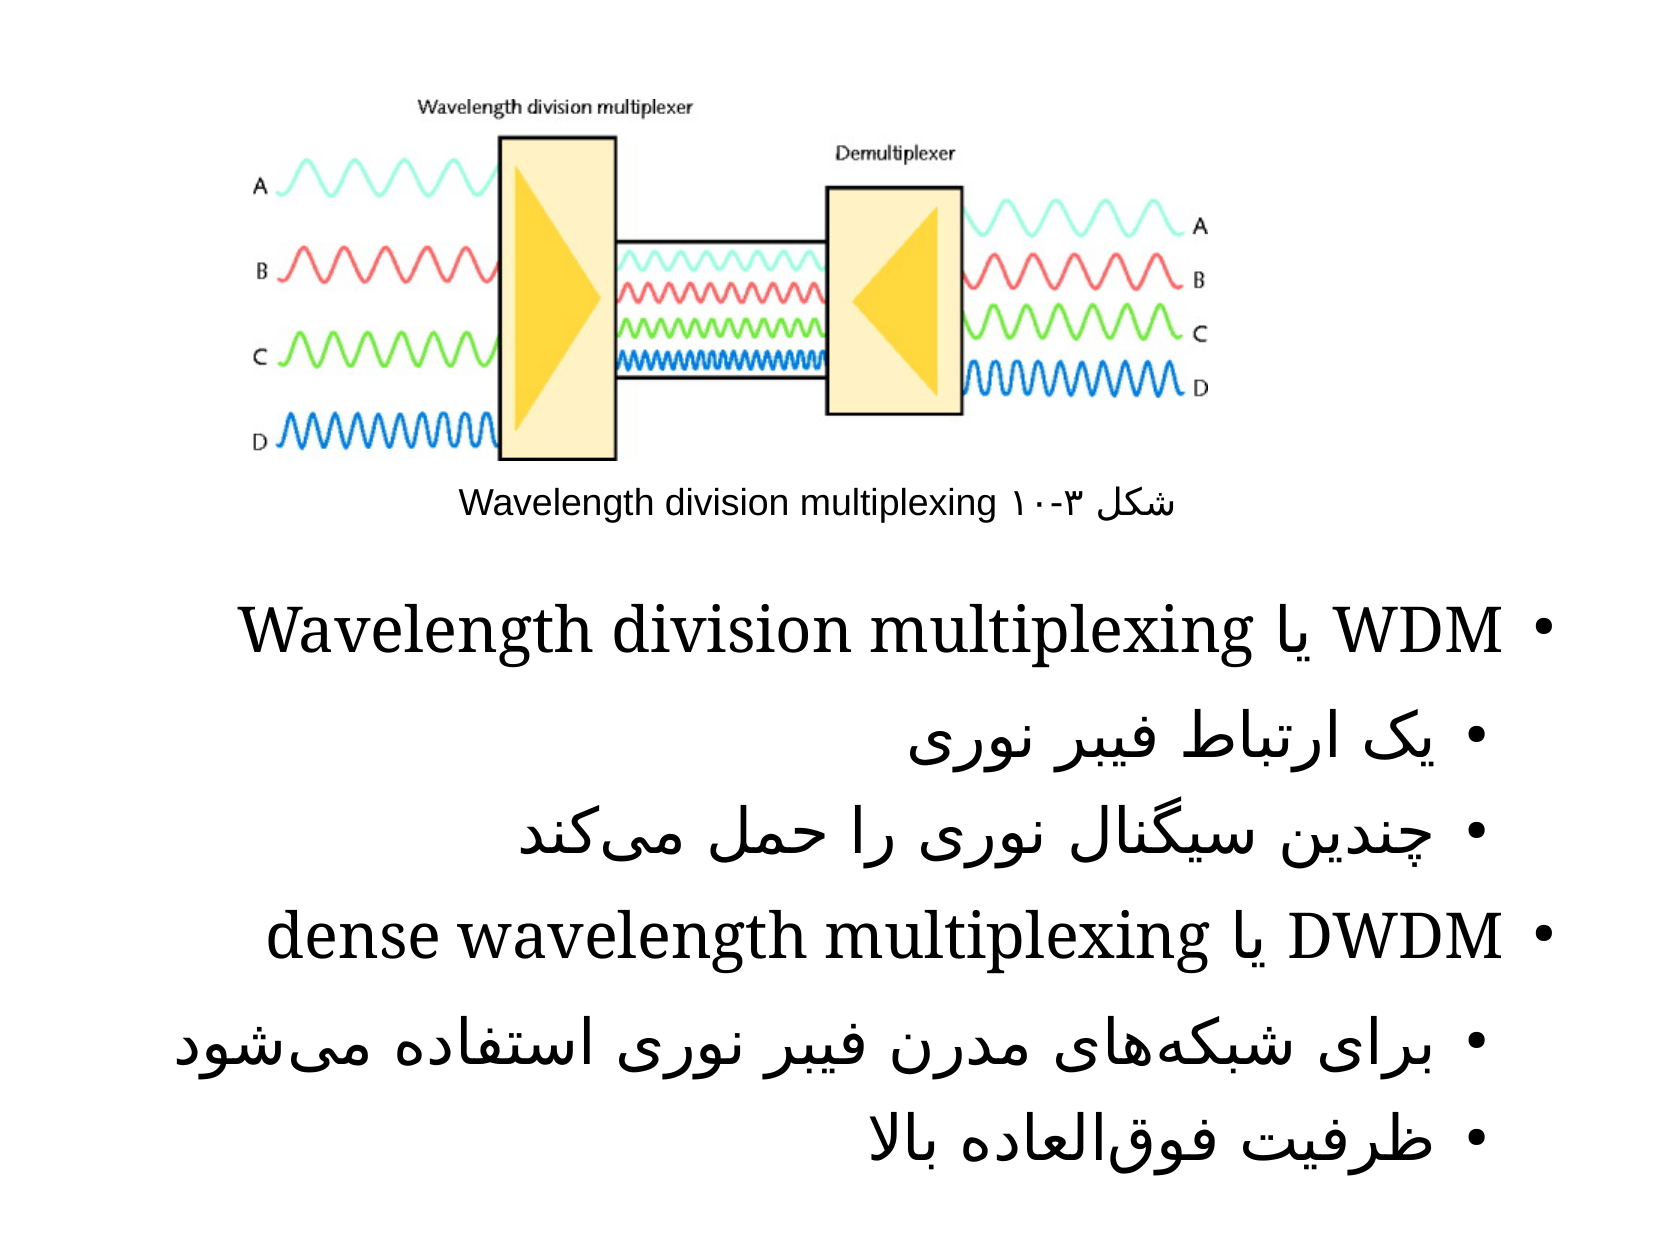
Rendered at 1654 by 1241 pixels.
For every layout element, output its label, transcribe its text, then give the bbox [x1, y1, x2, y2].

text_box شکل ۳-۱۰ Wavelength division multiplexing [241, 469, 1429, 531]
list WDM یا Wavelength division multiplexing یک ارتباط فیبر نوری چندین سیگنال نوری را حمل می‌کند DWDM یا dense wavelength multiplexing برای شبکه‌های مدرن فیبر نوری استفاده می‌شود ظرفیت فوق‌العاده بالا [82, 585, 1571, 1182]
picture [253, 99, 1208, 461]
